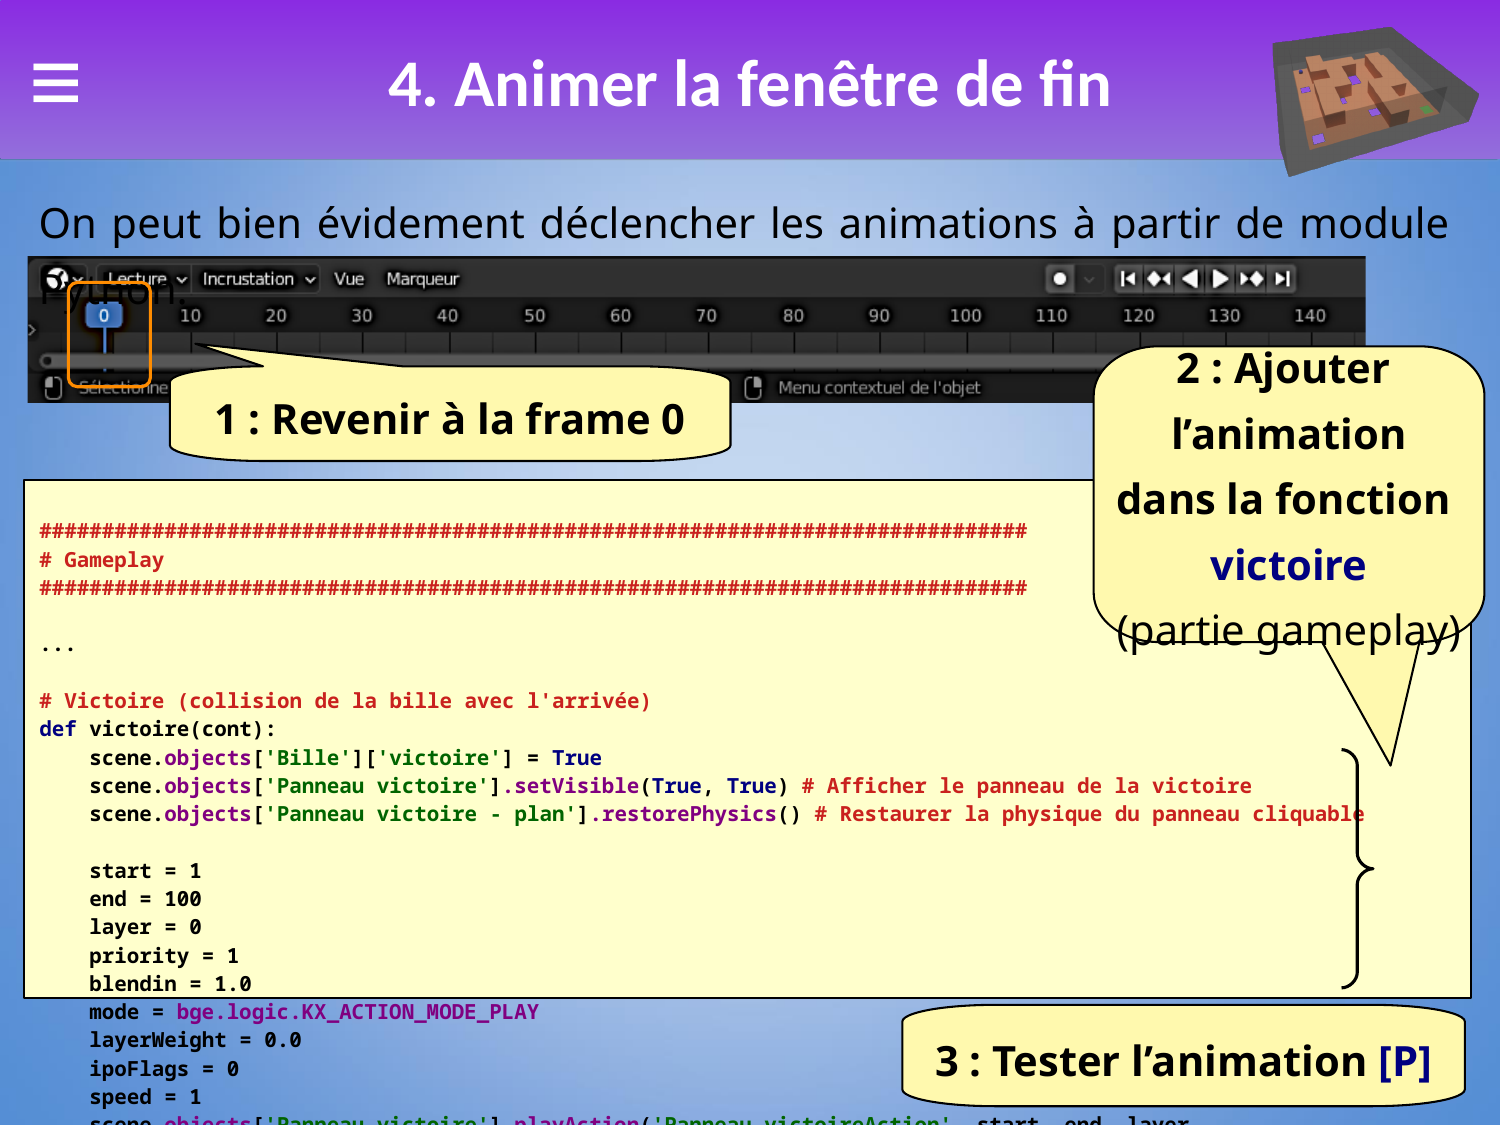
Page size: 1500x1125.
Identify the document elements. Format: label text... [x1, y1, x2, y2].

text_box 1 : Revenir à la frame 0 [169, 343, 731, 461]
text_box ≡ [14, 23, 101, 141]
text_box 2 : Ajouter l’animation dans la fonction victoire (partie gameplay) [1093, 346, 1485, 766]
text_box ############################################################################### # Gameplay ############################################################################### ... # Victoire (collision de la bille avec l'arrivée) def victoire(cont): scene.objects['Bille']['victoire'] = True scene.objects['Panneau victoire'].setVisible(True, True) # Afficher le panneau de la victoire scene.objects['Panneau victoire - plan'].restorePhysics() # Restaurer la physique du panneau cliquable start = 1 end = 100 layer = 0 priority = 1 blendin = 1.0 mode = bge.logic.KX_ACTION_MODE_PLAY layerWeight = 0.0 ipoFlags = 0 speed = 1 scene.objects['Panneau victoire'].playAction('Panneau victoireAction', start, end, layer, priority, blendin, mode, layerWeight, ipoFlags, speed) [23, 479, 1471, 999]
text_box 3 : Tester l’animation [P] [902, 1004, 1465, 1107]
text_box 4. Animer la fenêtre de fin [0, 0, 1500, 159]
picture [0, 27, 1500, 1125]
text_box On peut bien évidement déclencher les animations à partir de module Python. [23, 178, 1465, 242]
